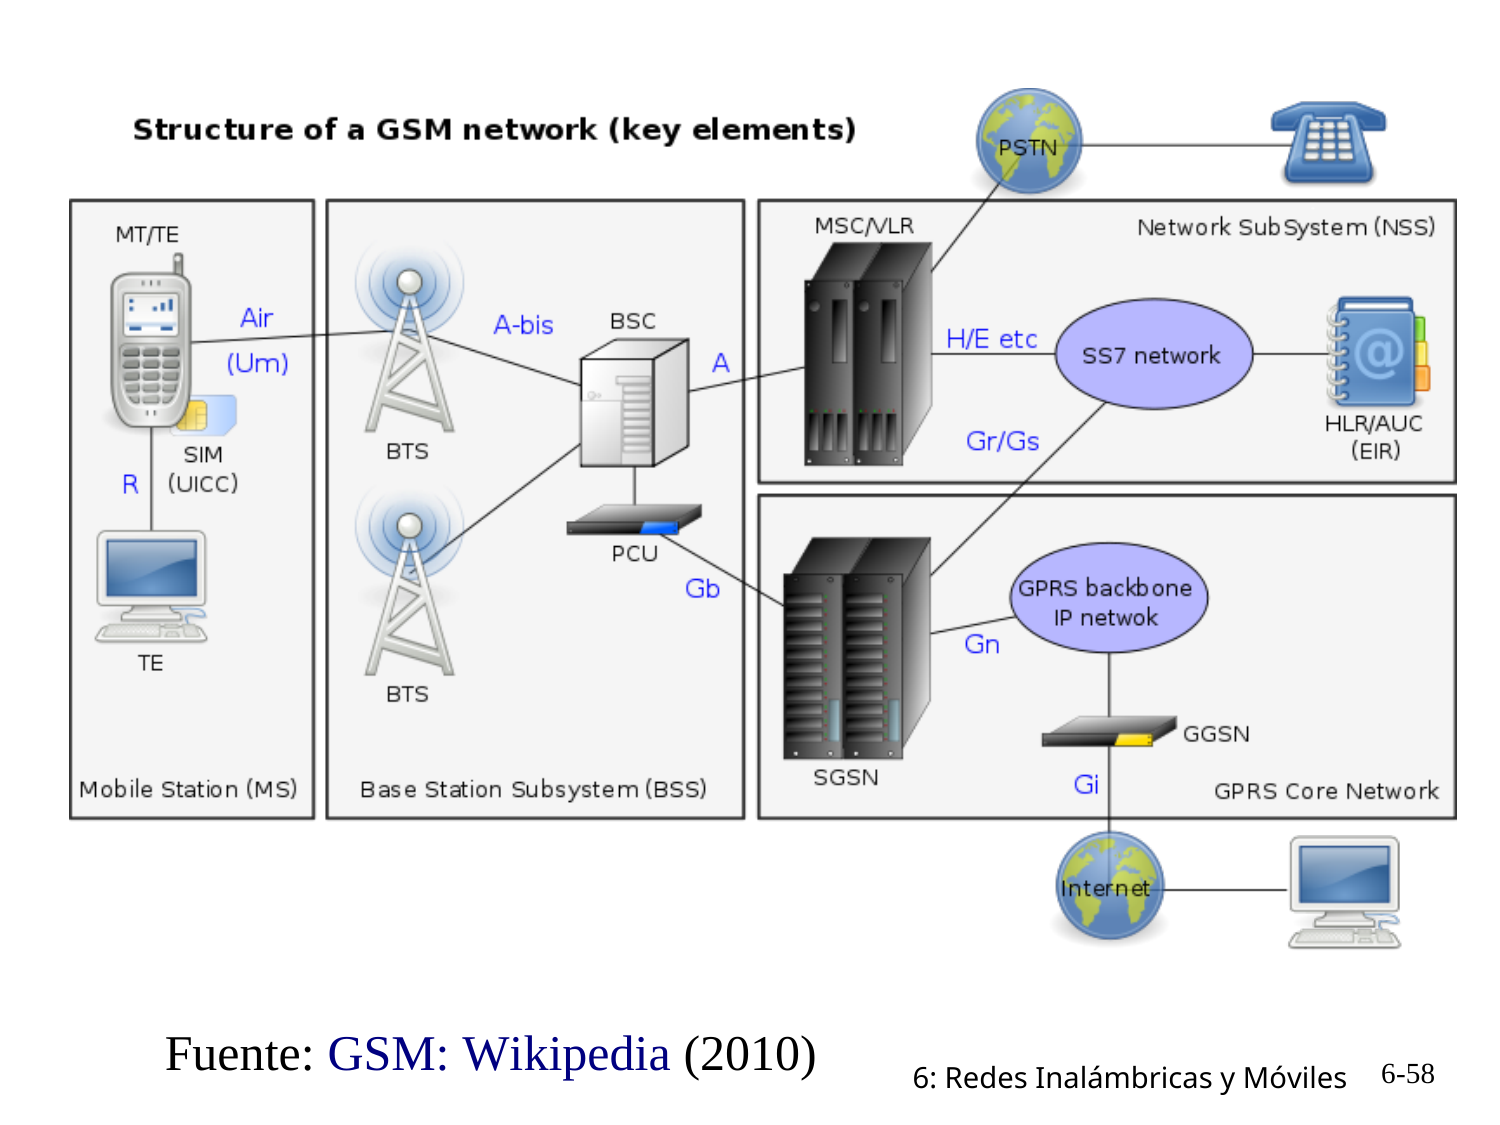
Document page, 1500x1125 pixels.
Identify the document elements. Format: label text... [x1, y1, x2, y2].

picture [69, 88, 1457, 952]
text_box Fuente: GSM: Wikipedia (2010) [150, 1012, 832, 1088]
